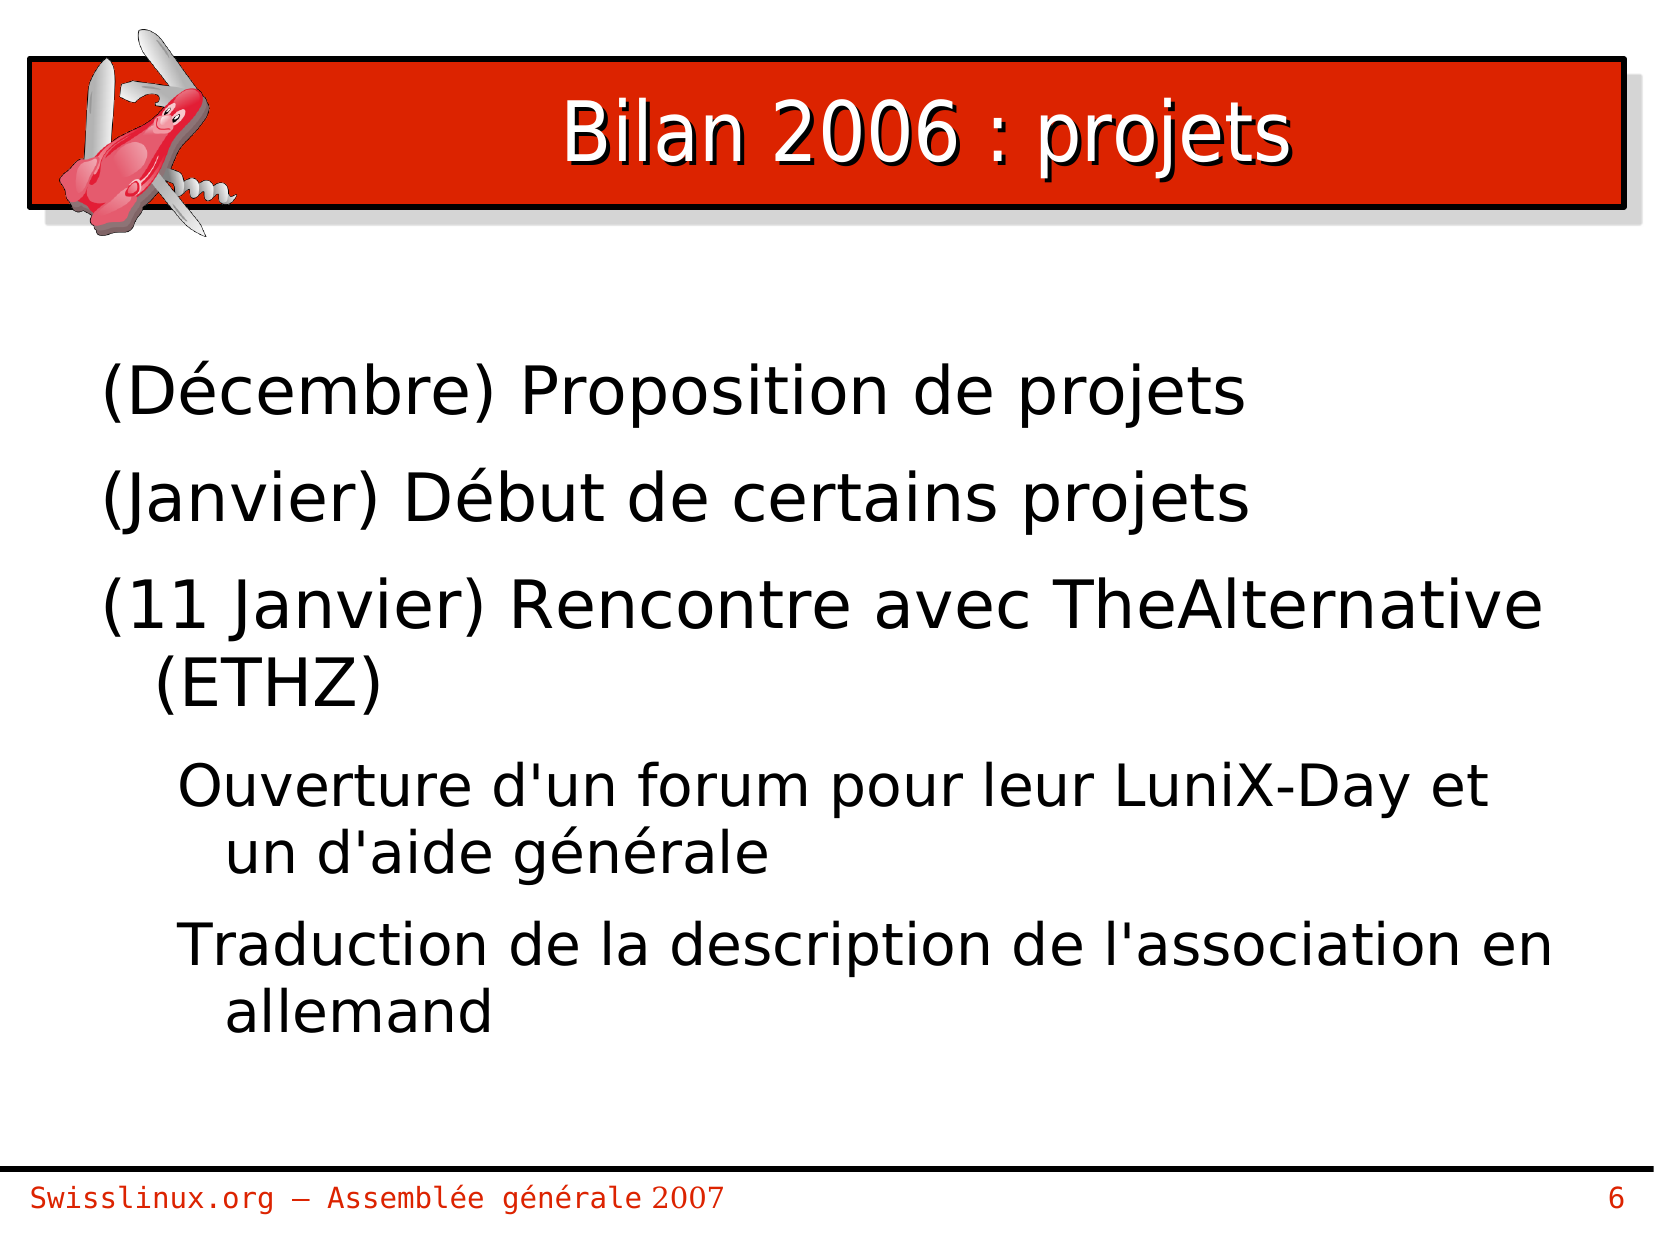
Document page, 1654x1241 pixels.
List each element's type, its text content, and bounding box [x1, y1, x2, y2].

list (Décembre) Proposition de projets (Janvier) Début de certains projets (11 Janvier) Rencontre avec TheAlternative (ETHZ) Ouverture d'un forum pour leur LuniX-Day et un d'aide générale Traduction de la description de l'association en allemand [82, 290, 1571, 1109]
title Bilan 2006 : projets [259, 84, 1595, 182]
picture [59, 29, 237, 237]
